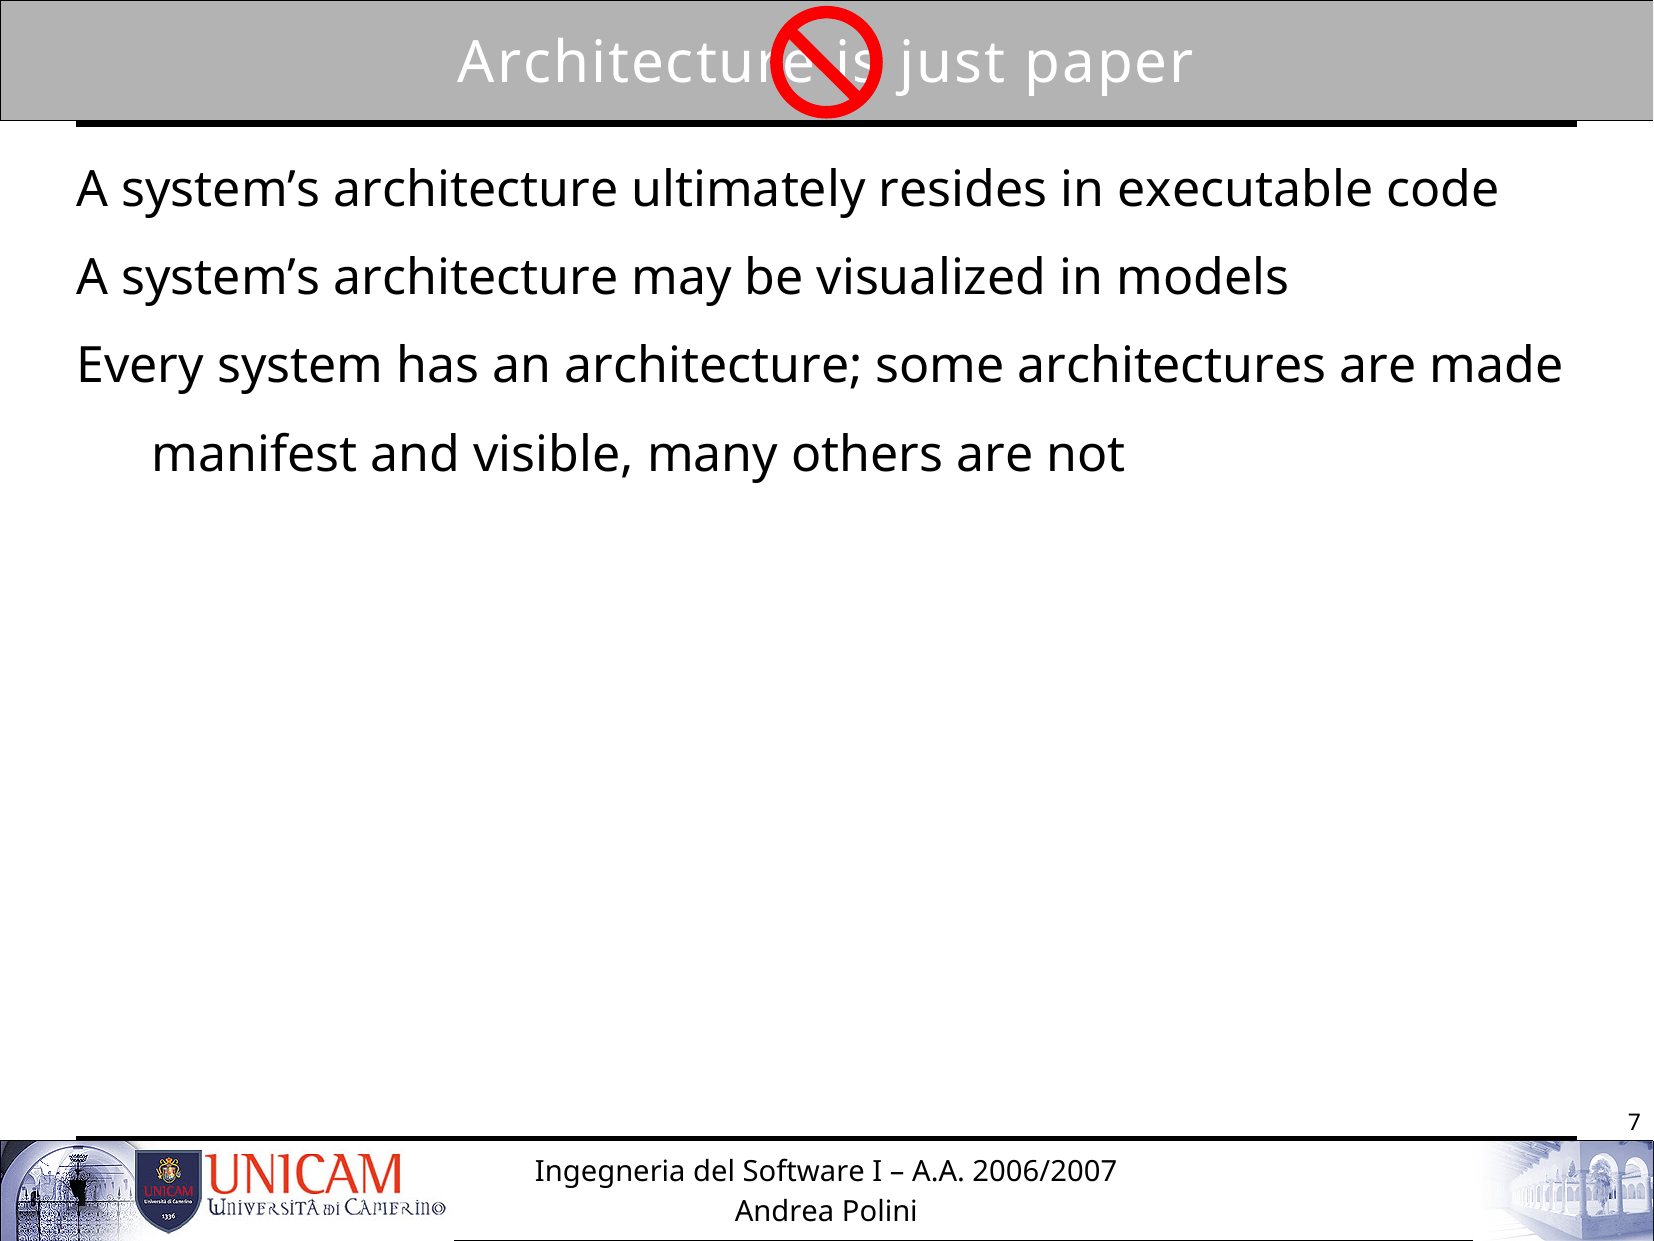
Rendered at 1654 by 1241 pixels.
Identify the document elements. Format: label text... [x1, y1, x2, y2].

list A system’s architecture ultimately resides in executable code A system’s architecture may be visualized in models Every system has an architecture; some architectures are made manifest and visible, many others are not [76, 152, 1577, 671]
picture [1473, 1141, 1654, 1241]
title Architecture is just paper [0, 0, 1653, 121]
picture [0, 1141, 454, 1241]
